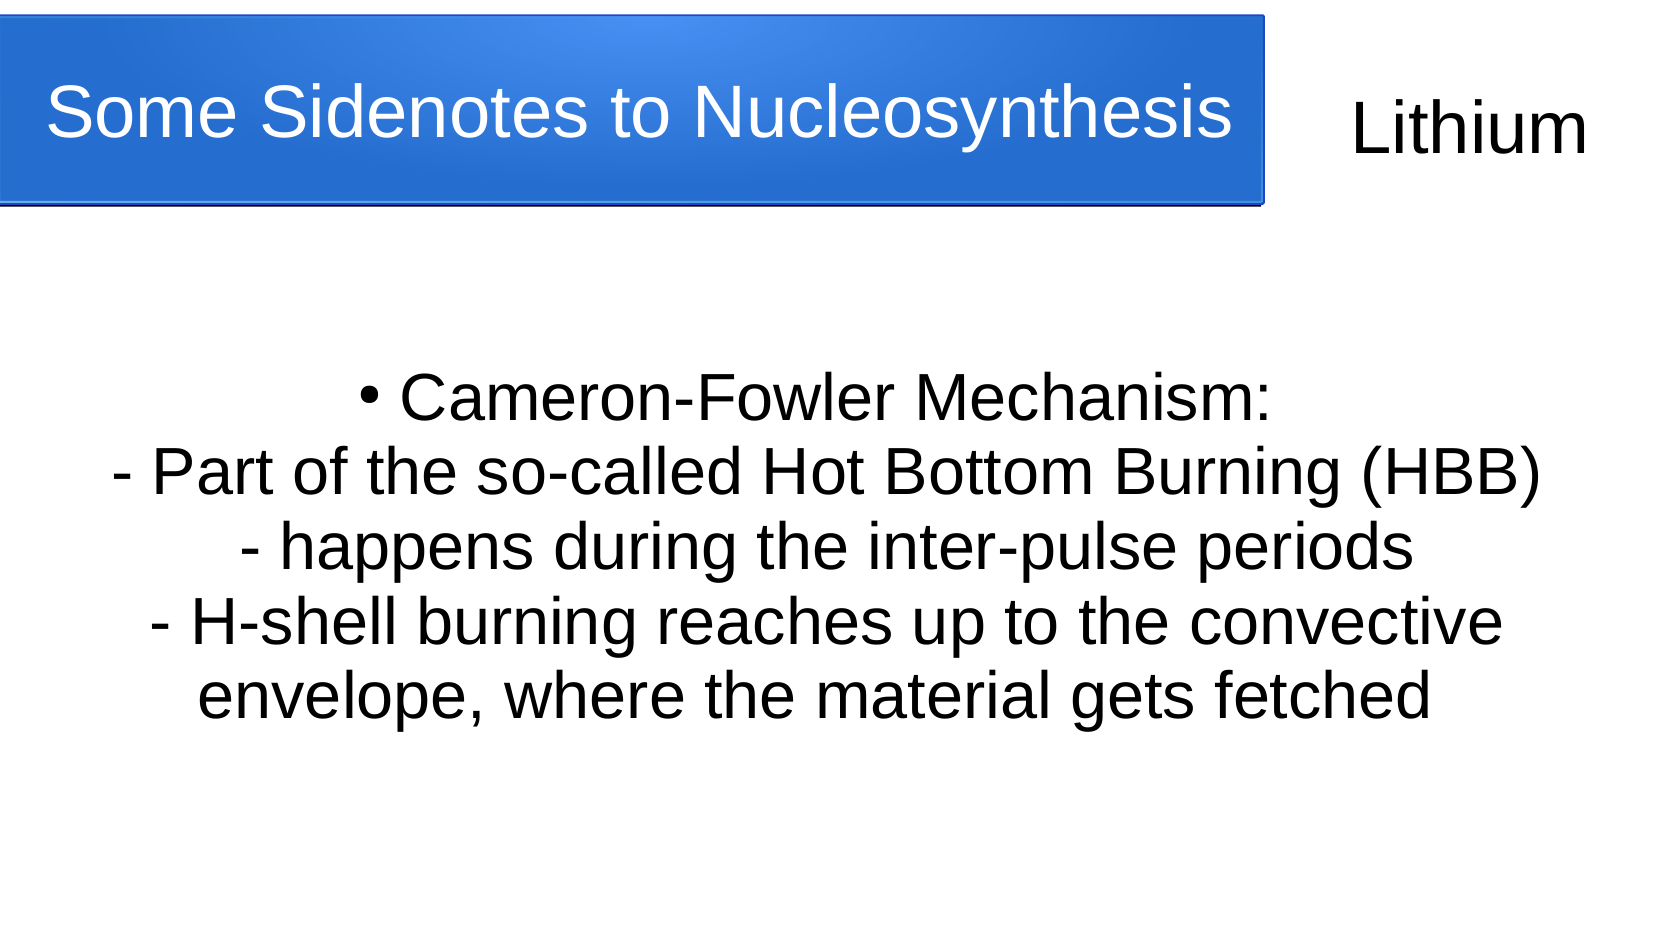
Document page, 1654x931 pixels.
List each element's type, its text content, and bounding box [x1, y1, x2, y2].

title Lithium [1305, 15, 1636, 241]
title Some Sidenotes to Nucleosynthesis [45, 29, 1261, 196]
subtitle Cameron-Fowler Mechanism: - Part of the so-called Hot Bottom Burning (HBB) - happens during the inter-pulse periods - H-shell burning reaches up to the convective envelope, where the material gets fetched [71, 276, 1561, 817]
